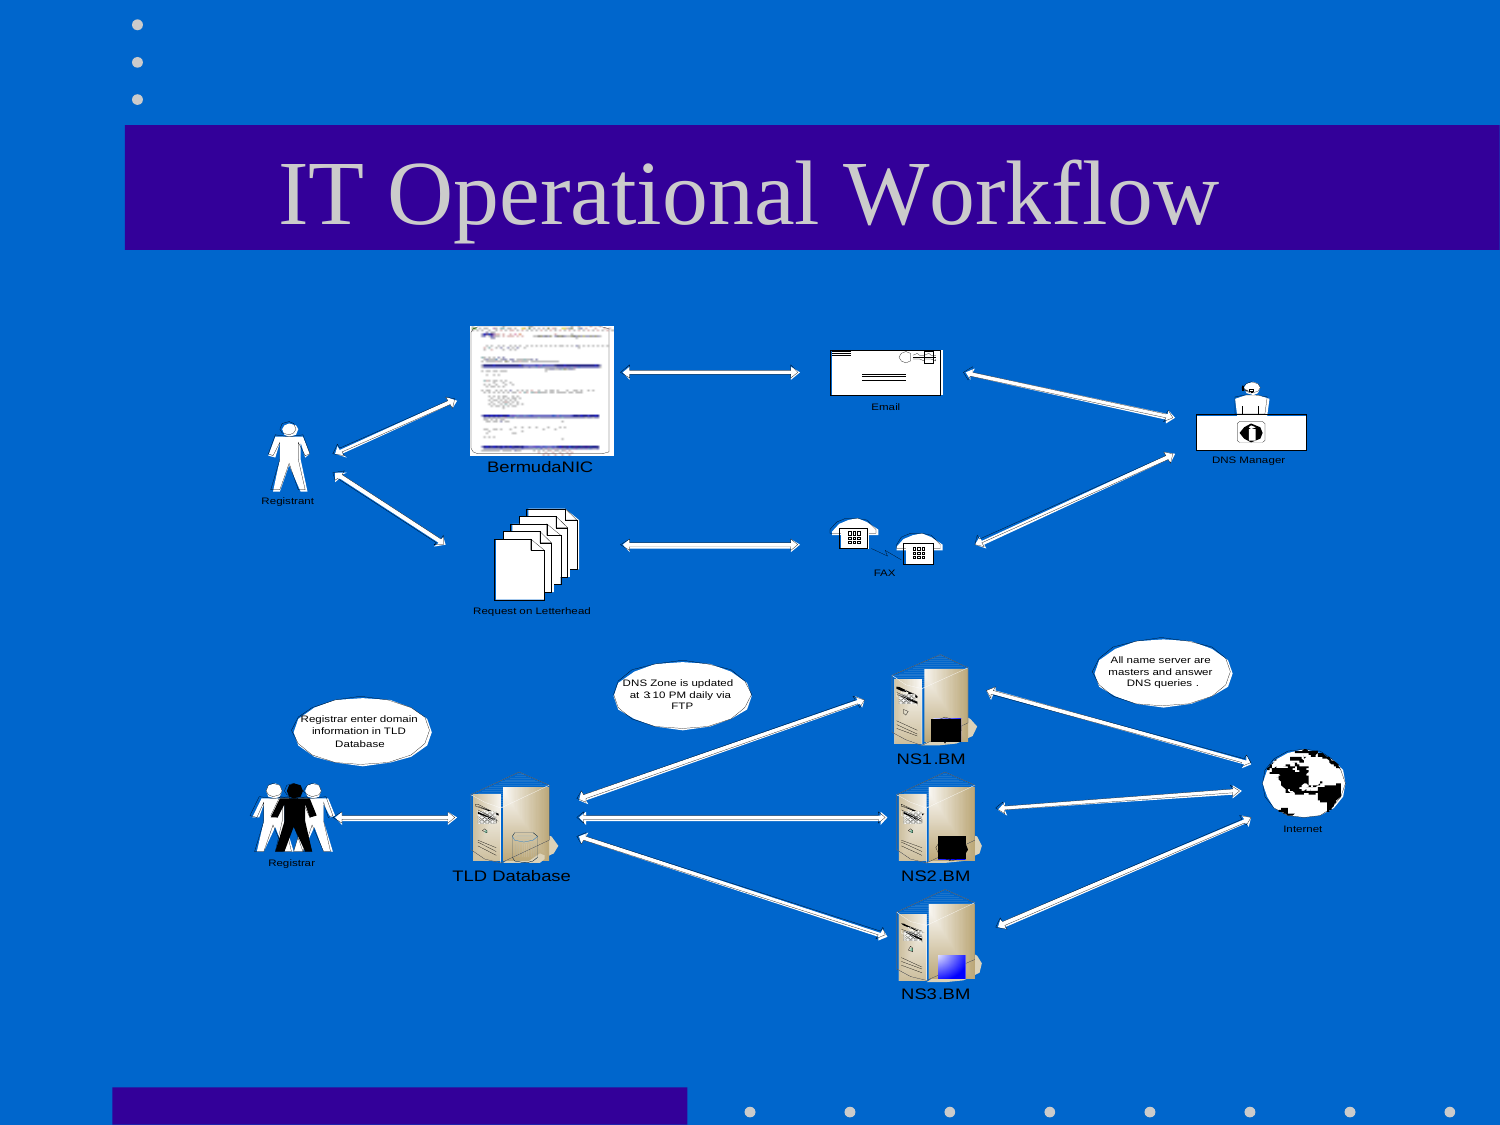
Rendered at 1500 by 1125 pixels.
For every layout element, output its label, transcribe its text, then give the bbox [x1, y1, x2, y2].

title IT Operational Workflow [112, 99, 1388, 288]
chart [249, 324, 1351, 1013]
